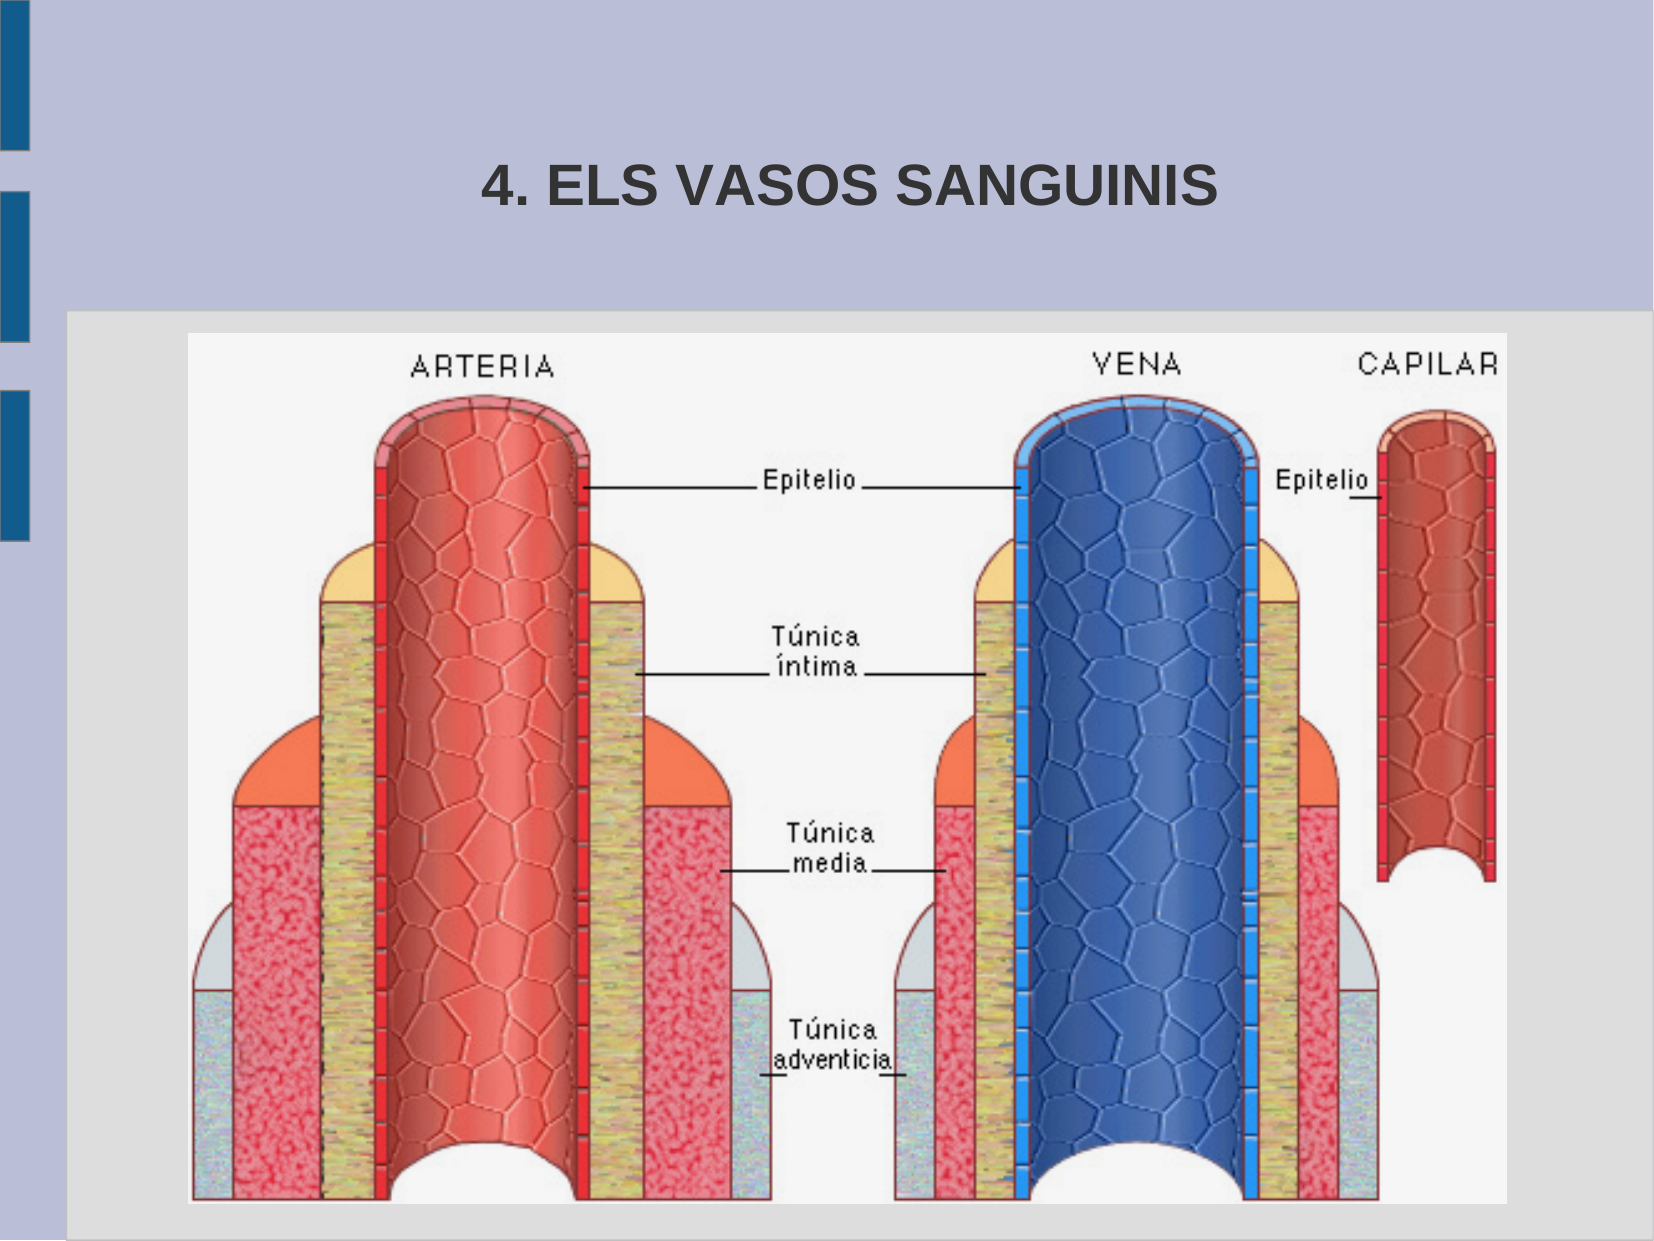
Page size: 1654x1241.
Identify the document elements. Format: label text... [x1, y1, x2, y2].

picture [188, 333, 1507, 1204]
text_box 4. ELS VASOS SANGUINIS [106, 94, 1595, 225]
